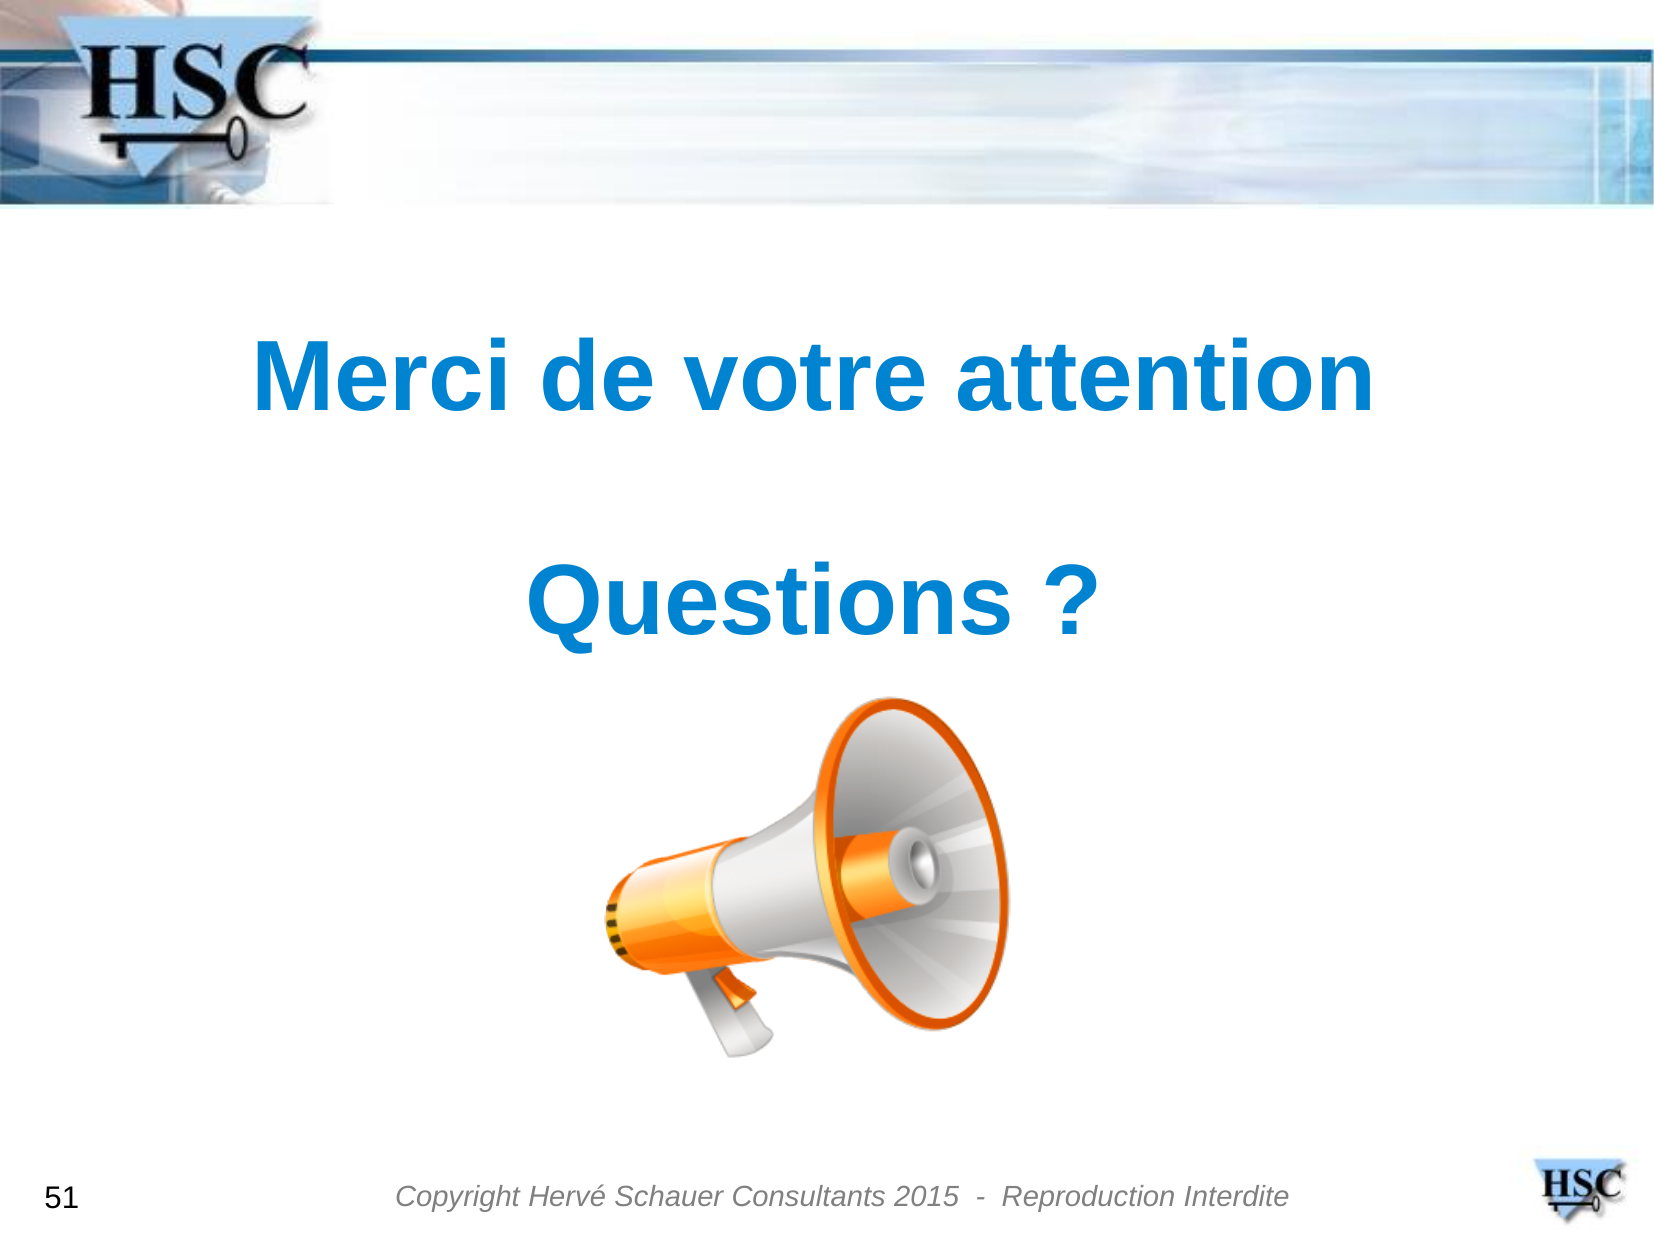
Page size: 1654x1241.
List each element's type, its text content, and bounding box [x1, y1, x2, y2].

picture [583, 672, 1034, 1123]
text_box Merci de votre attention Questions ? [236, 312, 1393, 664]
